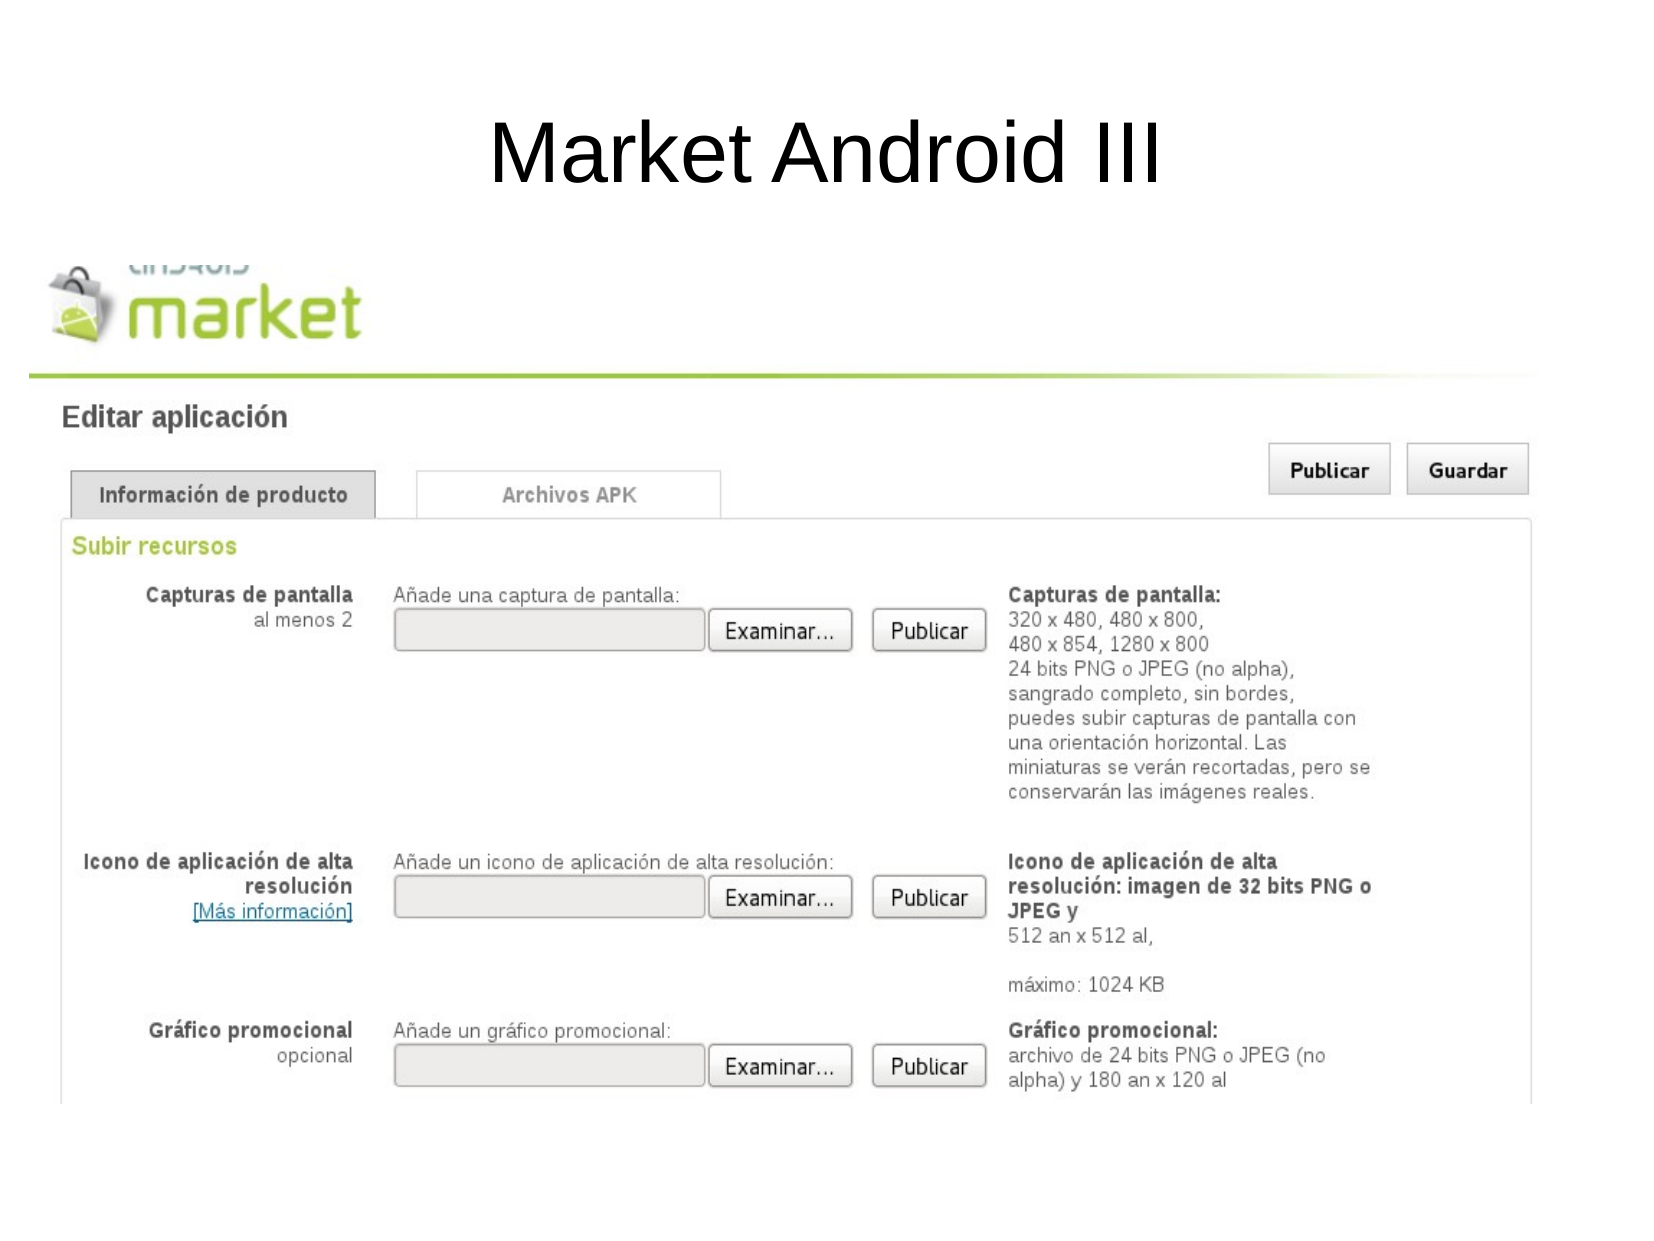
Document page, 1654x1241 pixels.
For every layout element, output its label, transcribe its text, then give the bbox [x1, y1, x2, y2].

title Market Android III [82, 49, 1571, 257]
picture [29, 265, 1584, 1104]
